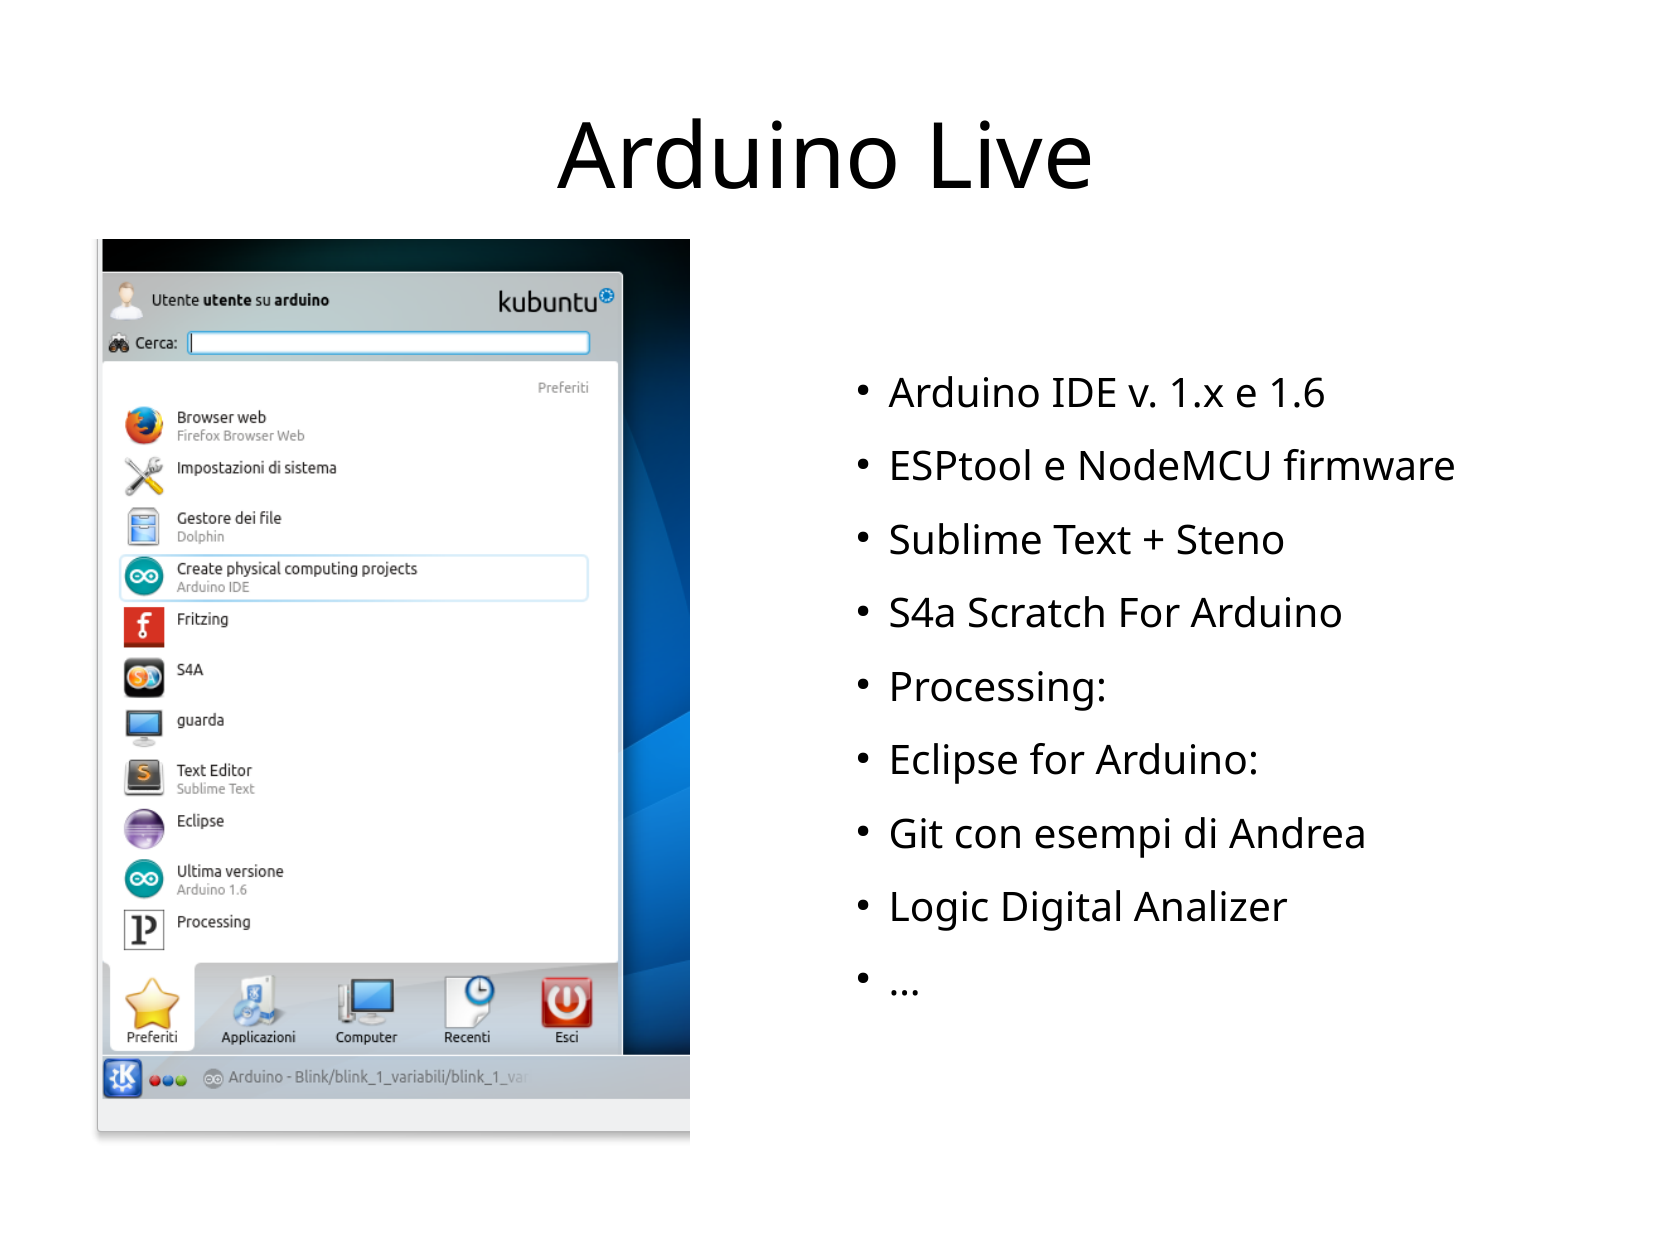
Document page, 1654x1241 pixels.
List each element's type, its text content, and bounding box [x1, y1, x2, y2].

picture [85, 239, 691, 1152]
title Arduino Live [82, 49, 1571, 257]
text_box [845, 290, 1572, 1010]
